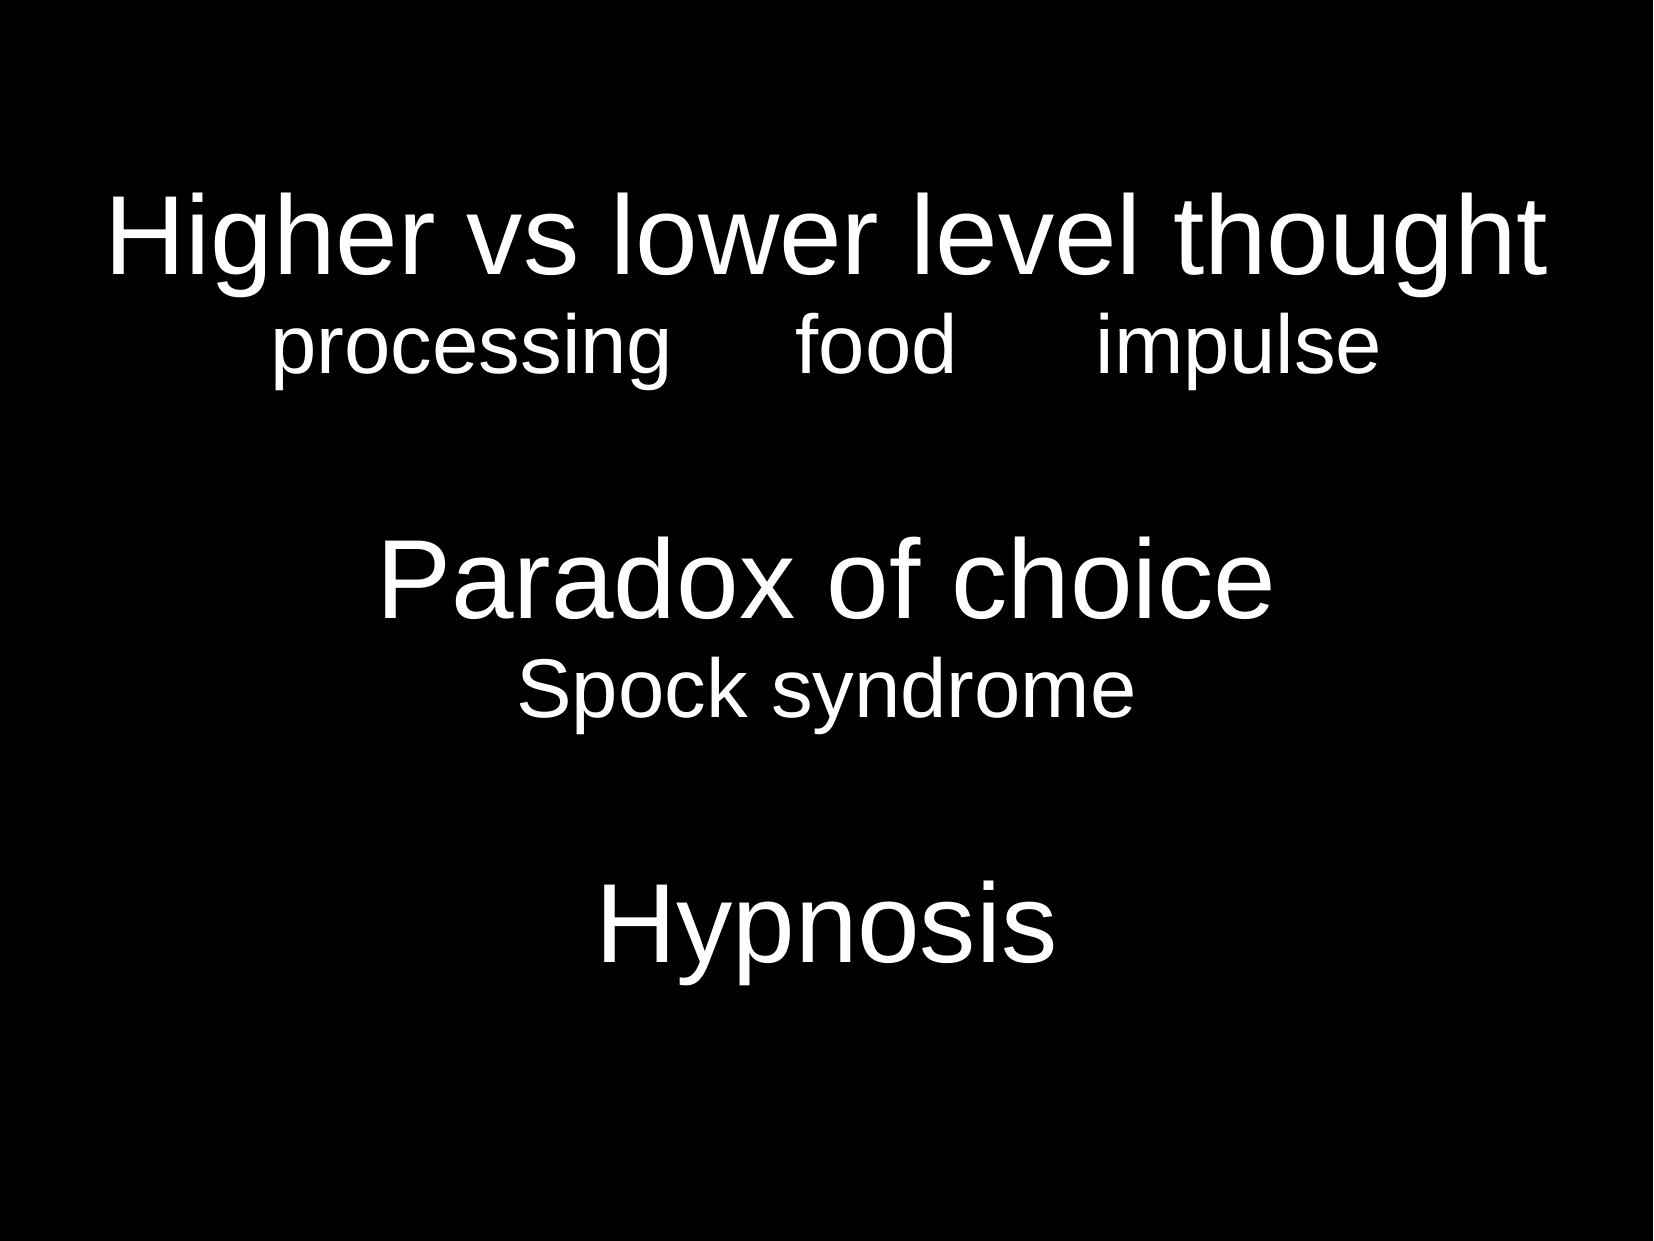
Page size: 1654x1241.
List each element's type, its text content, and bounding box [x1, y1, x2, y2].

subtitle Higher vs lower level thought processing food impulse Paradox of choice Spock syndrome Hypnosis [82, 56, 1571, 1102]
